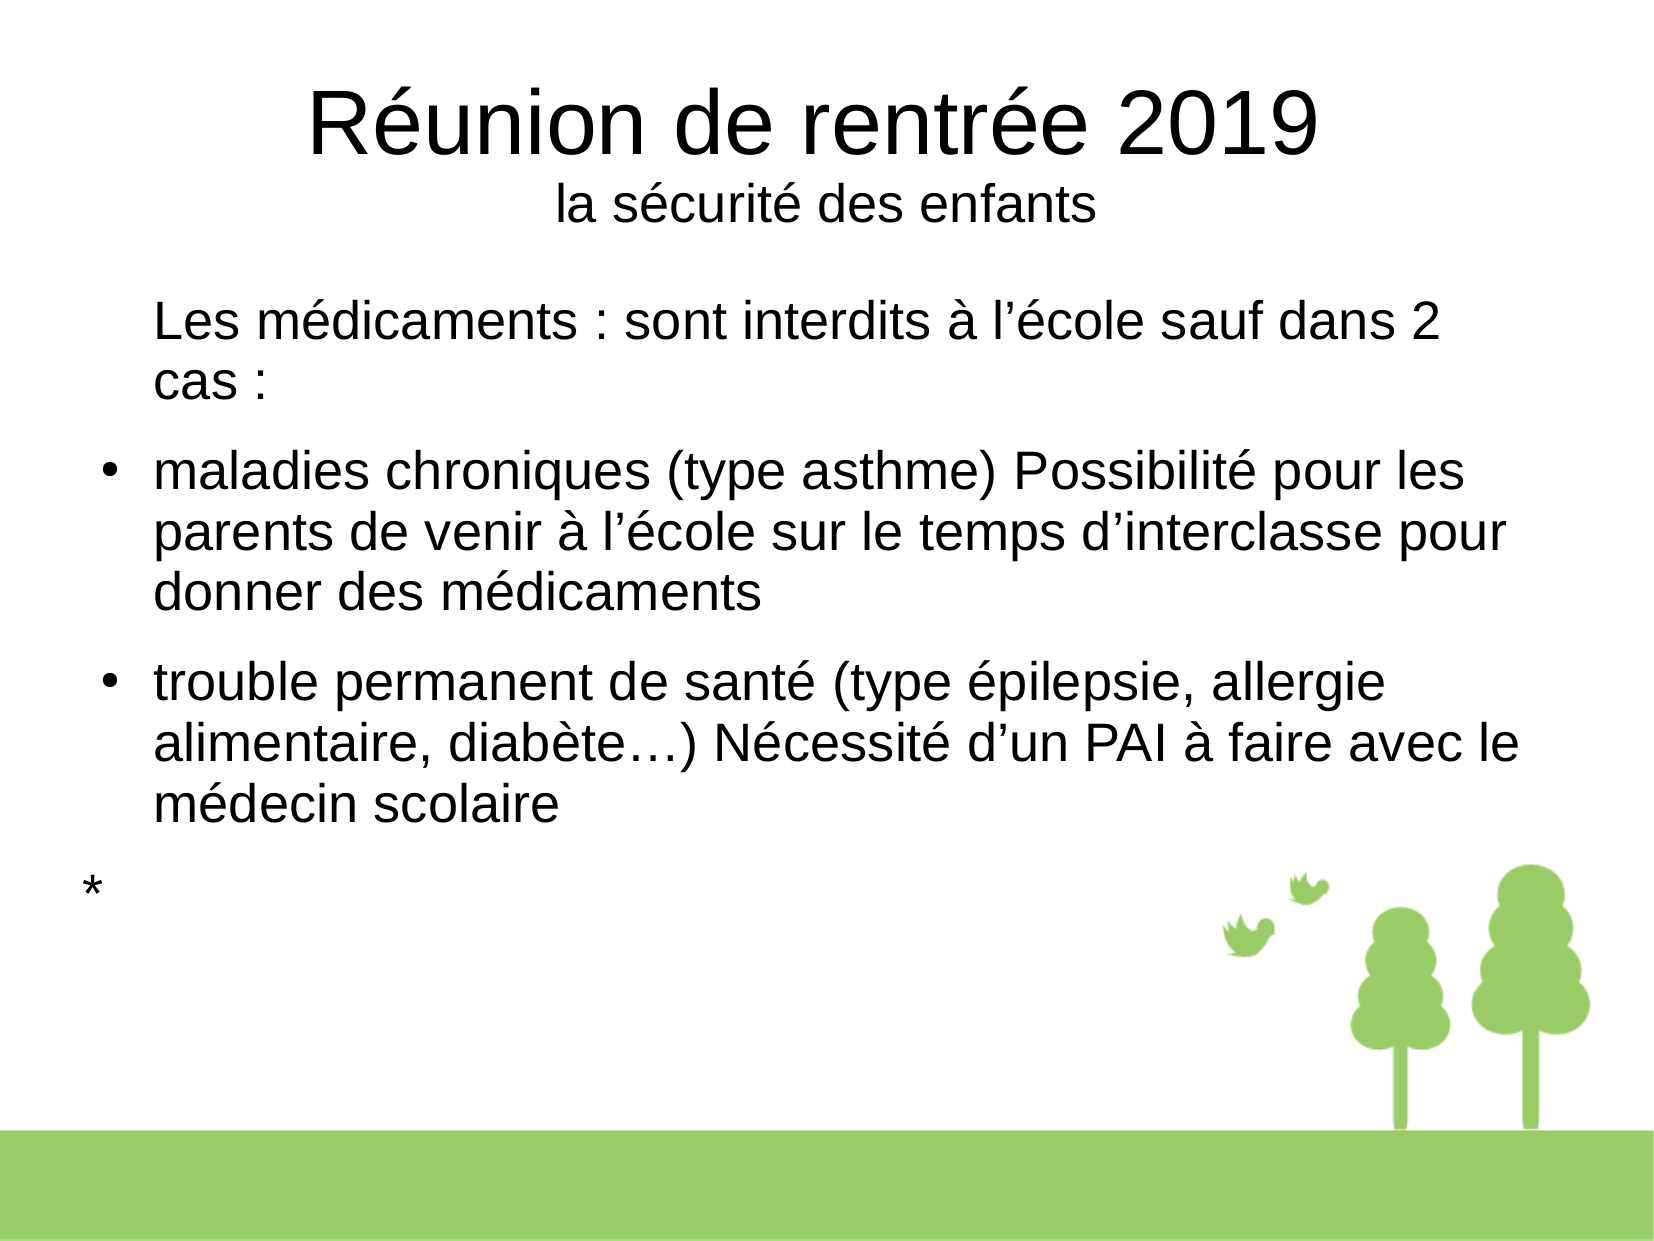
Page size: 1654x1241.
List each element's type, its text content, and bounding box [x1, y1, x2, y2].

list Les médicaments : sont interdits à l’école sauf dans 2 cas : maladies chroniques (type asthme) Possibilité pour les parents de venir à l’école sur le temps d’interclasse pour donner des médicaments trouble permanent de santé (type épilepsie, allergie alimentaire, diabète…) Nécessité d’un PAI à faire avec le médecin scolaire * [82, 290, 1571, 1010]
title Réunion de rentrée 2019 la sécurité des enfants [82, 49, 1571, 257]
picture [0, 0, 1654, 1241]
